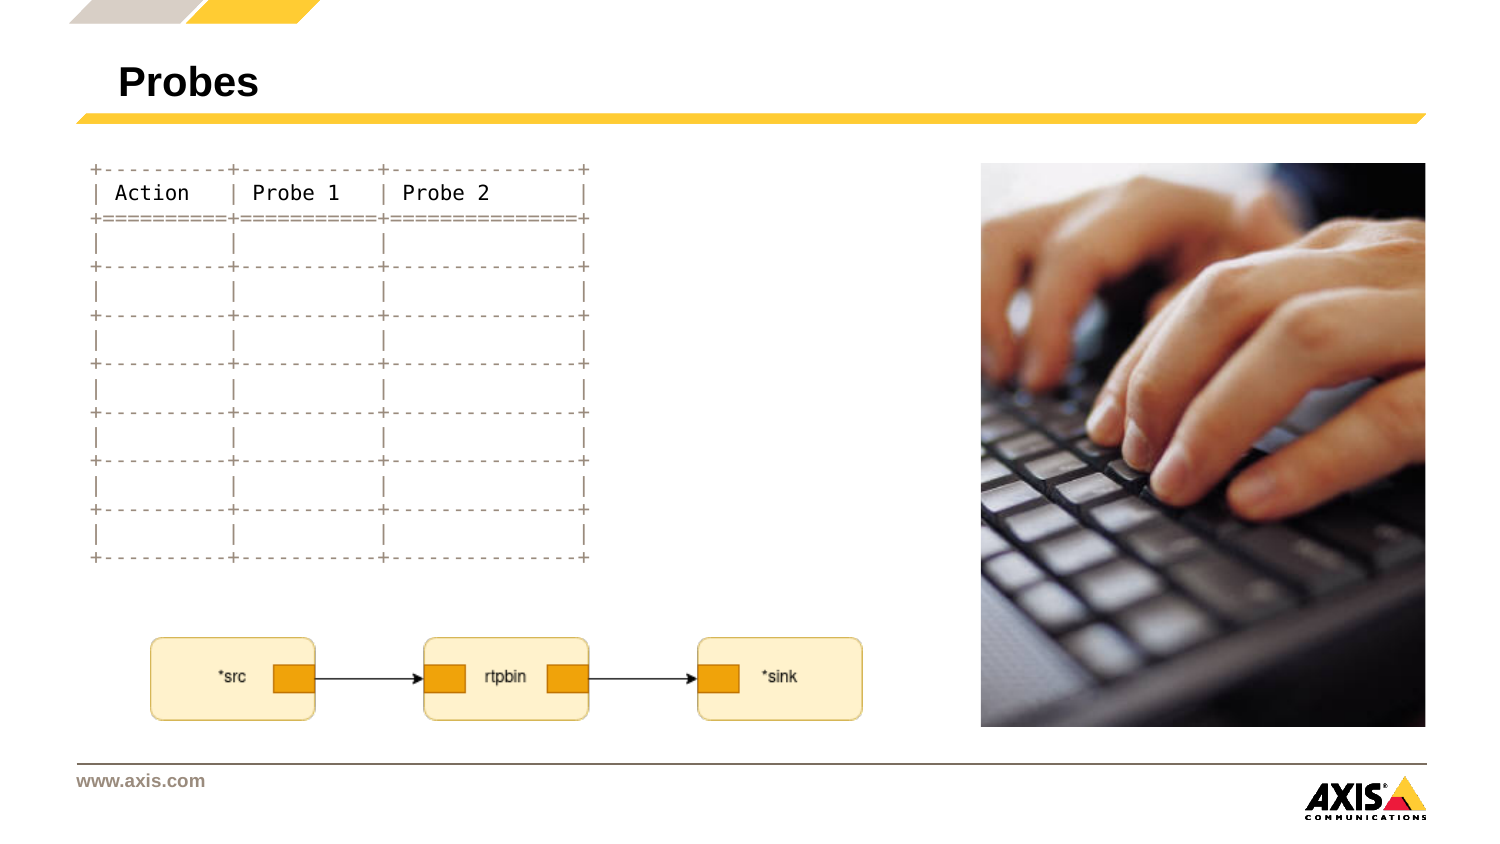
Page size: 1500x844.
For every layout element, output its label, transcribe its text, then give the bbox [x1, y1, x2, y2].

picture [150, 637, 863, 721]
text_box +----------+-----------+---------------+ | Action | Probe 1 | Probe 2 | +==========+===========+===============+ | | | | +----------+-----------+---------------+ | | | | +----------+-----------+---------------+ | | | | +----------+-----------+---------------+ | | | | +----------+-----------+---------------+ | | | | +----------+-----------+---------------+ | | | | +----------+-----------+---------------+ | | | | +----------+-----------+---------------+ [75, 150, 638, 578]
picture [1305, 776, 1426, 820]
title Probes [103, 47, 1462, 108]
picture [980, 163, 1426, 728]
